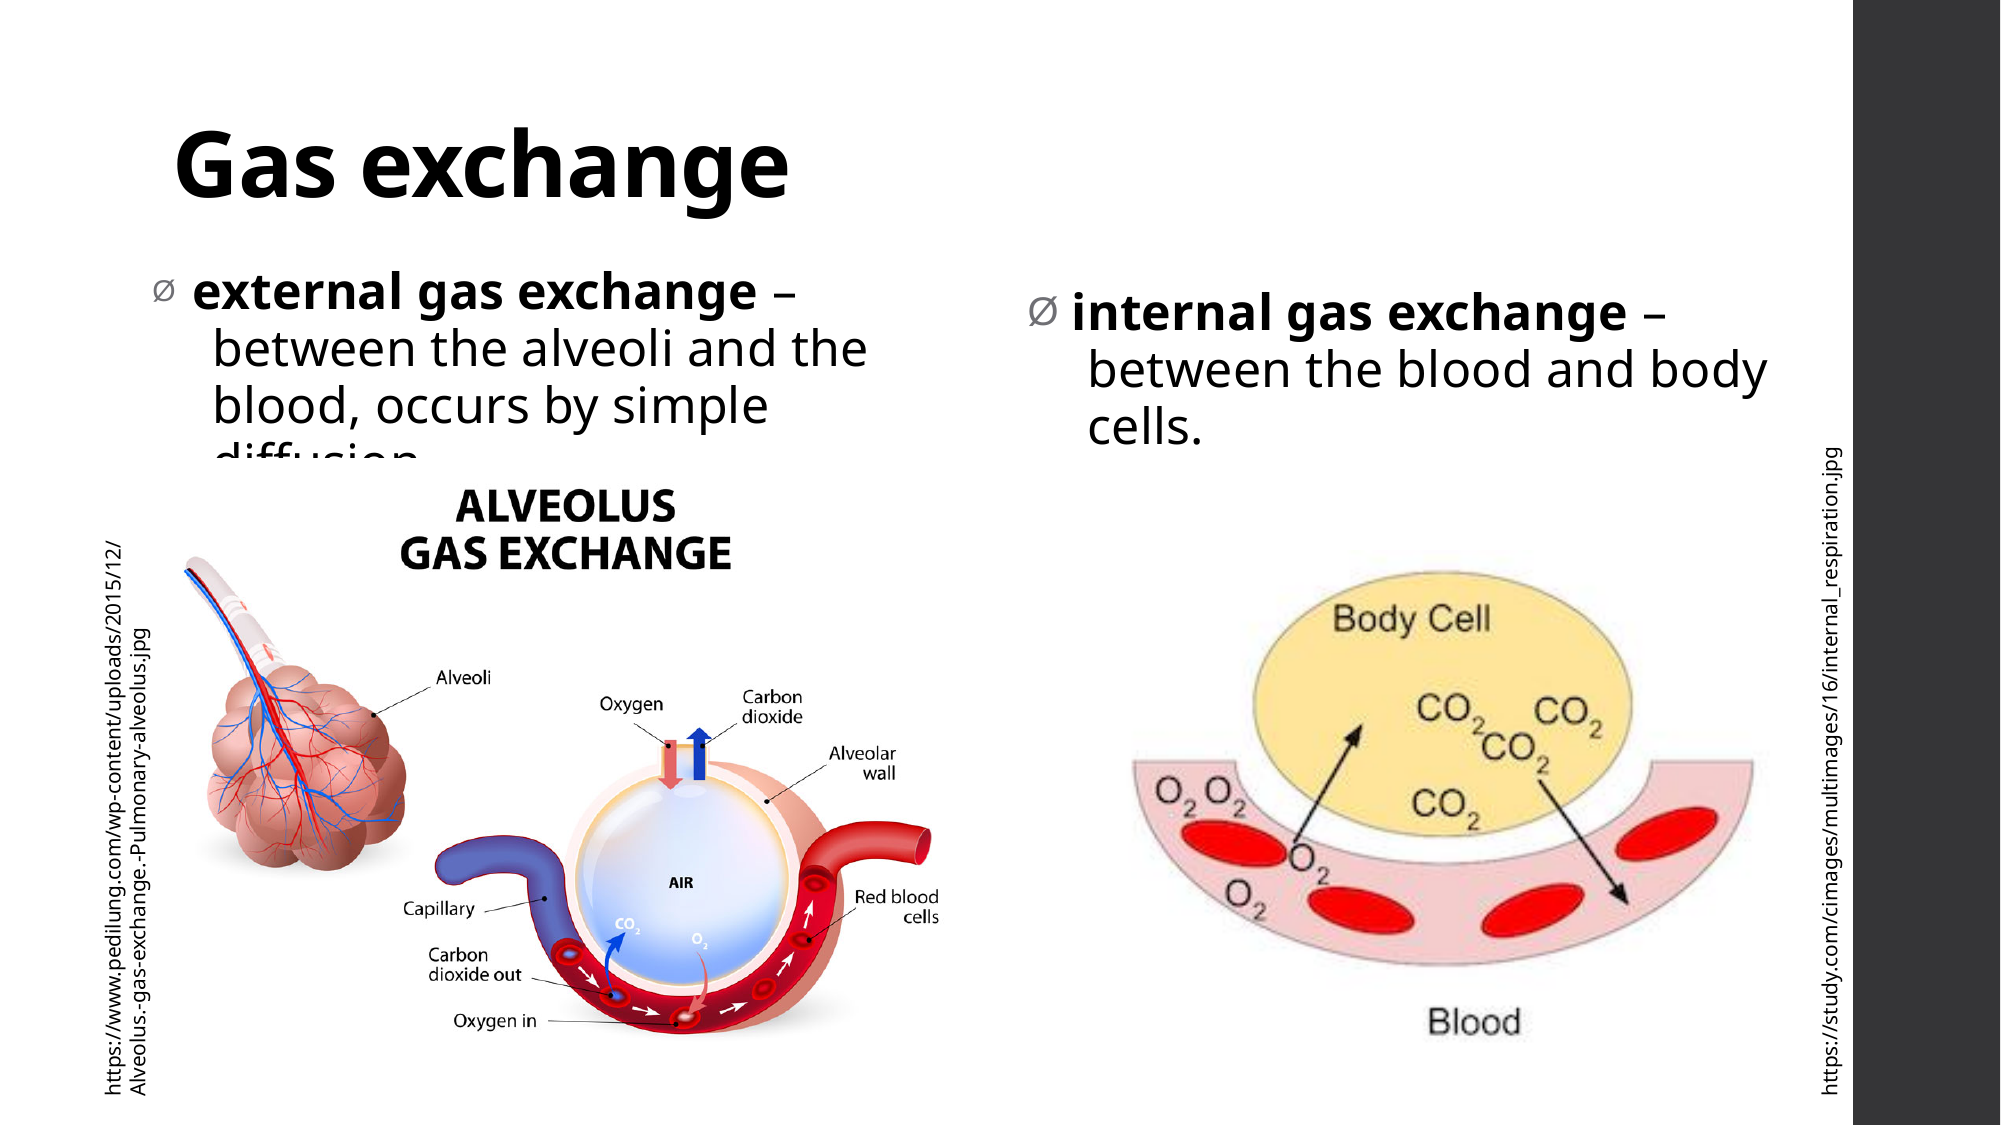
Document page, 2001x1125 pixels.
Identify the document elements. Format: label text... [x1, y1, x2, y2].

list internal gas exchange – between the blood and body cells. [1012, 277, 1863, 992]
text_box https://www.pedilung.com/wp-content/uploads/2015/12/Alveolus.-gas-exchange.-Pulmonary-alveolus.jpg [92, 490, 158, 1112]
picture [1096, 550, 1779, 1052]
text_box https://study.com/cimages/multimages/16/internal_respiration.jpg [1809, 403, 1850, 1112]
list external gas exchange – between the alveoli and the blood, occurs by simple diffusion. [137, 256, 988, 971]
title Gas exchange [157, 60, 1797, 225]
picture [157, 458, 963, 1081]
